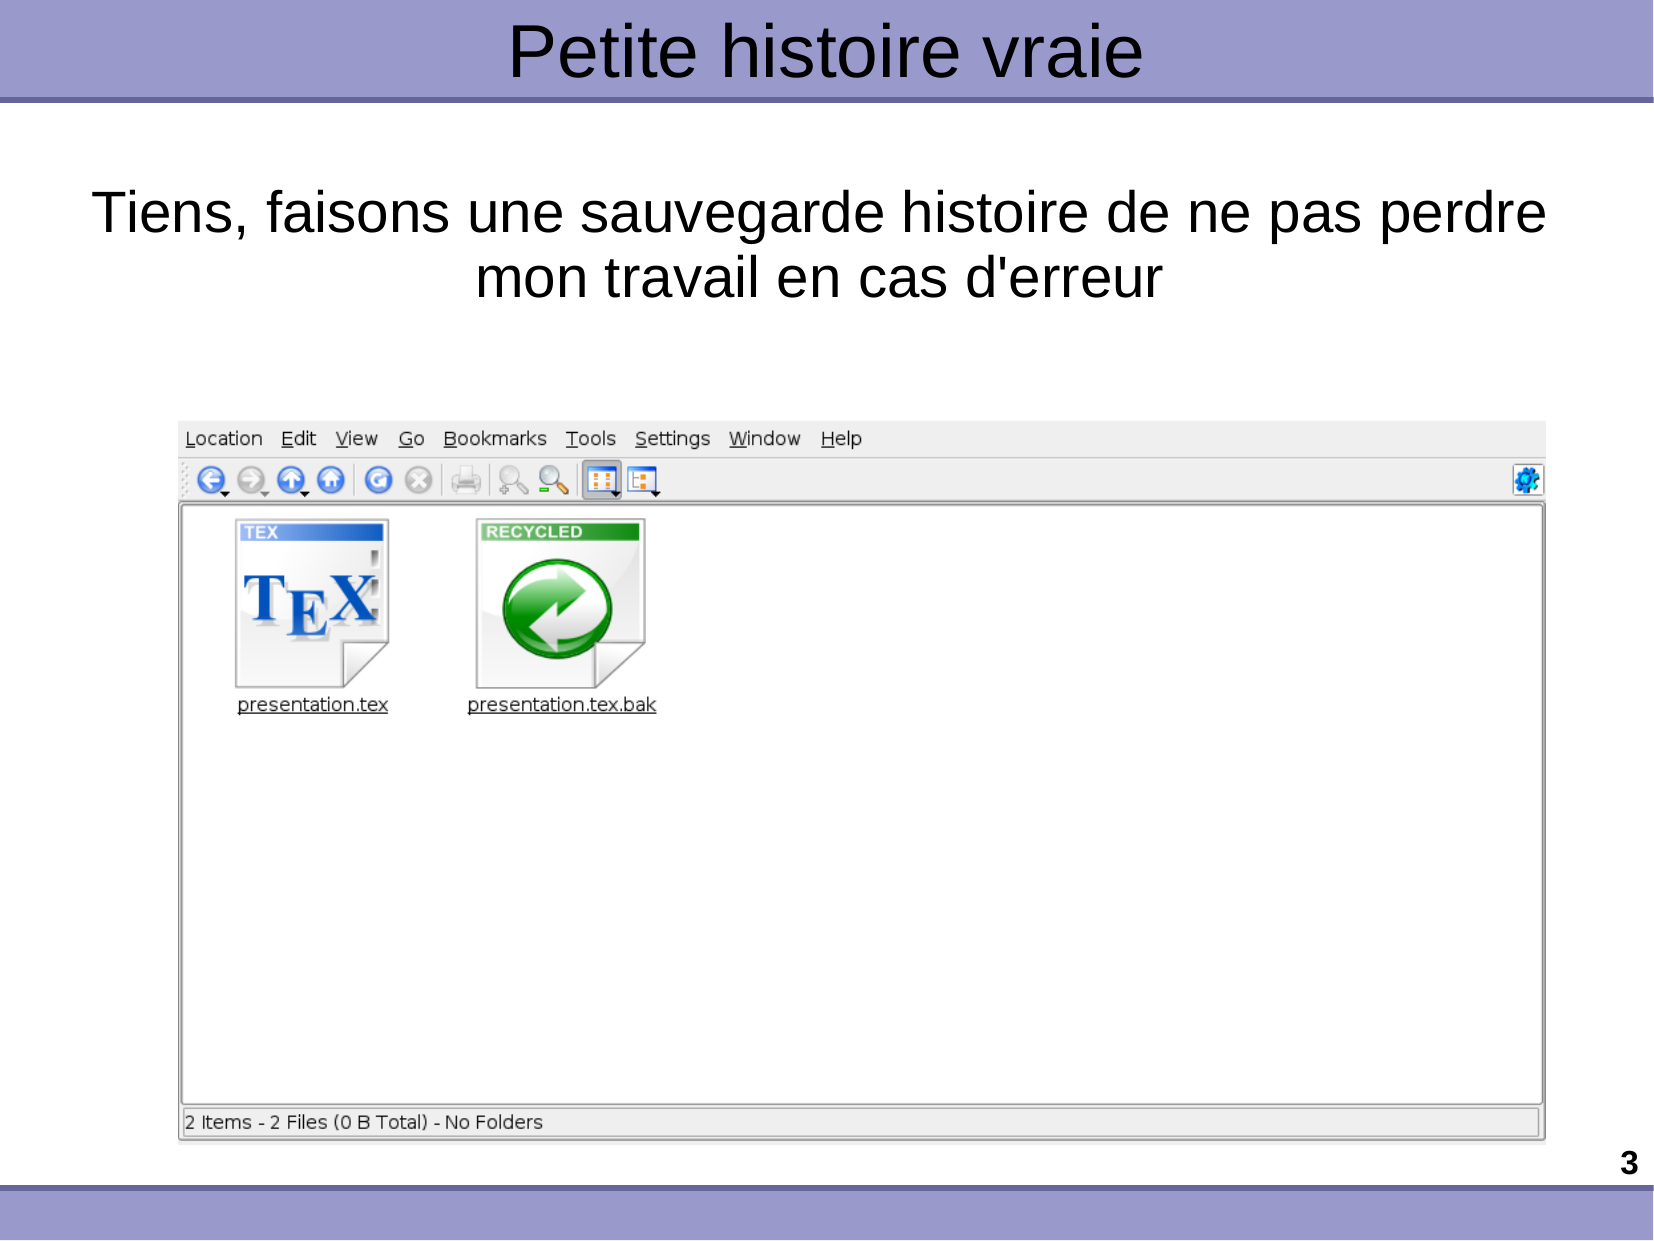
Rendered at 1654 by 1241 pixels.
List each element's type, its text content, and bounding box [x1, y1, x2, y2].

text_box Tiens, faisons une sauvegarde histoire de ne pas perdre mon travail en cas d'erreur [26, 179, 1615, 325]
picture [178, 420, 1546, 1145]
title Petite histoire vraie [0, 4, 1654, 98]
